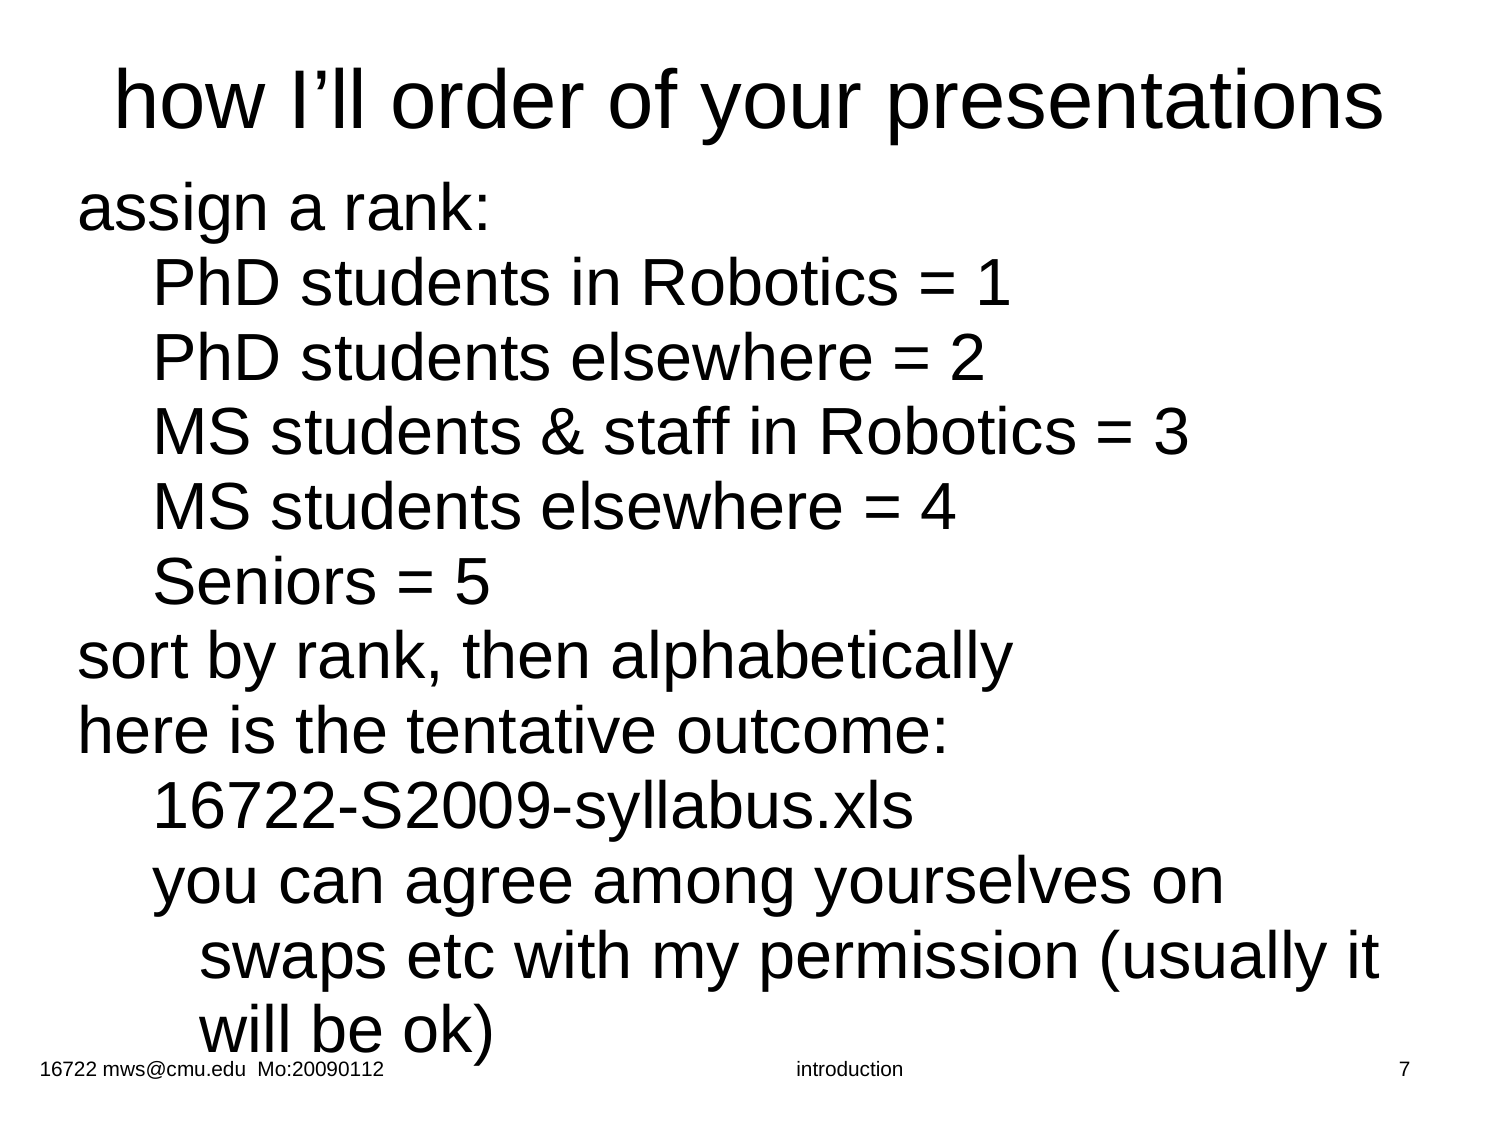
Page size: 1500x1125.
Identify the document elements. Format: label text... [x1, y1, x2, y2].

list assign a rank: PhD students in Robotics = 1 PhD students elsewhere = 2 MS students & staff in Robotics = 3 MS students elsewhere = 4 Seniors = 5 sort by rank, then alphabetically here is the tentative outcome: 16722-S2009-syllabus.xls you can agree among yourselves on swaps etc with my permission (usually it will be ok) [62, 162, 1438, 1125]
title how I’ll order of your presentations [24, 37, 1476, 163]
